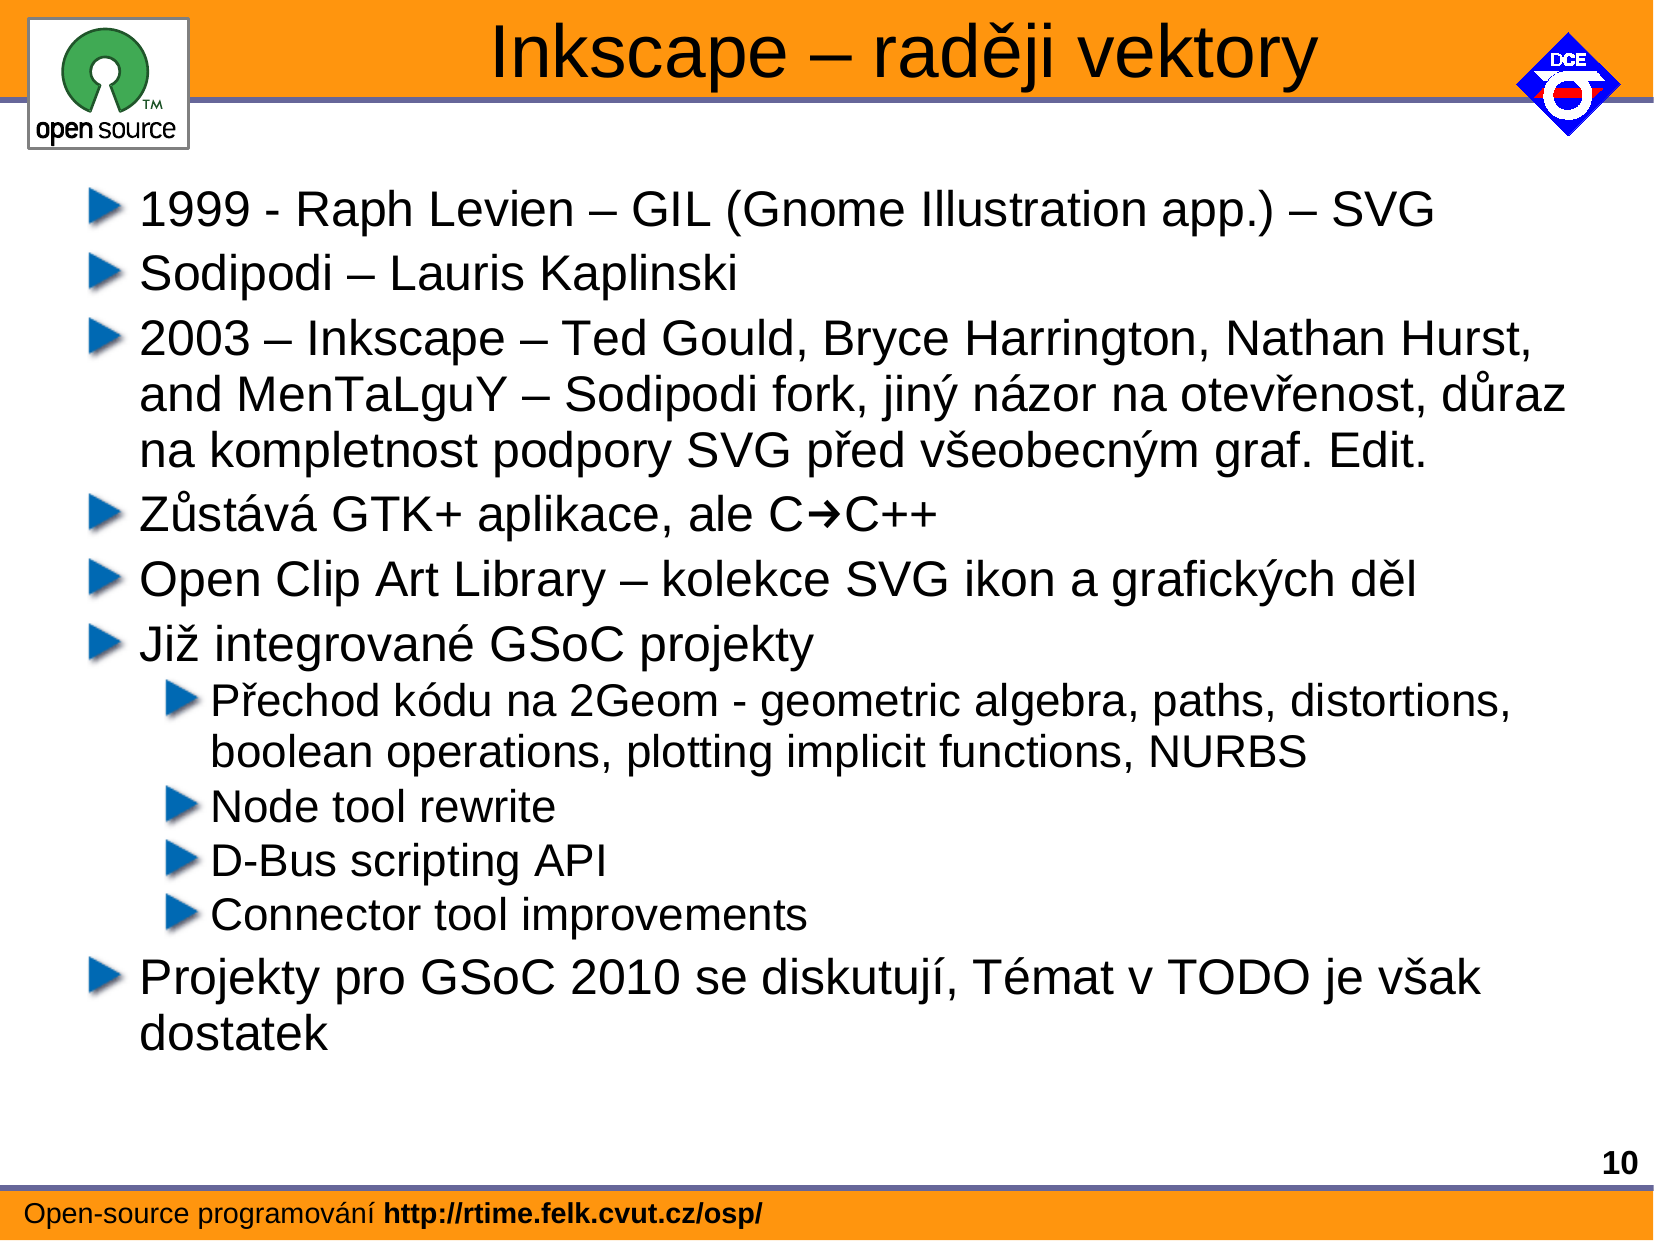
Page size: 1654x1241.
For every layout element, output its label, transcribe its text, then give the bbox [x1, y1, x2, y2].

list 1999 - Raph Levien – GIL (Gnome Illustration app.) – SVG Sodipodi – Lauris Kaplinski 2003 – Inkscape – Ted Gould, Bryce Harrington, Nathan Hurst, and MenTaLguY – Sodipodi fork, jiný názor na otevřenost, důraz na kompletnost podpory SVG před všeobecným graf. Edit. Zůstává GTK+ aplikace, ale C→C++ Open Clip Art Library – kolekce SVG ikon a grafických děl Již integrované GSoC projekty Přechod kódu na 2Geom - geometric algebra, paths, distortions, boolean operations, plotting implicit functions, NURBS Node tool rewrite D-Bus scripting API Connector tool improvements Projekty pro GSoC 2010 se diskutují, Témat v TODO je však dostatek [68, 180, 1592, 1152]
title Inkscape – raději vektory [178, 4, 1631, 98]
